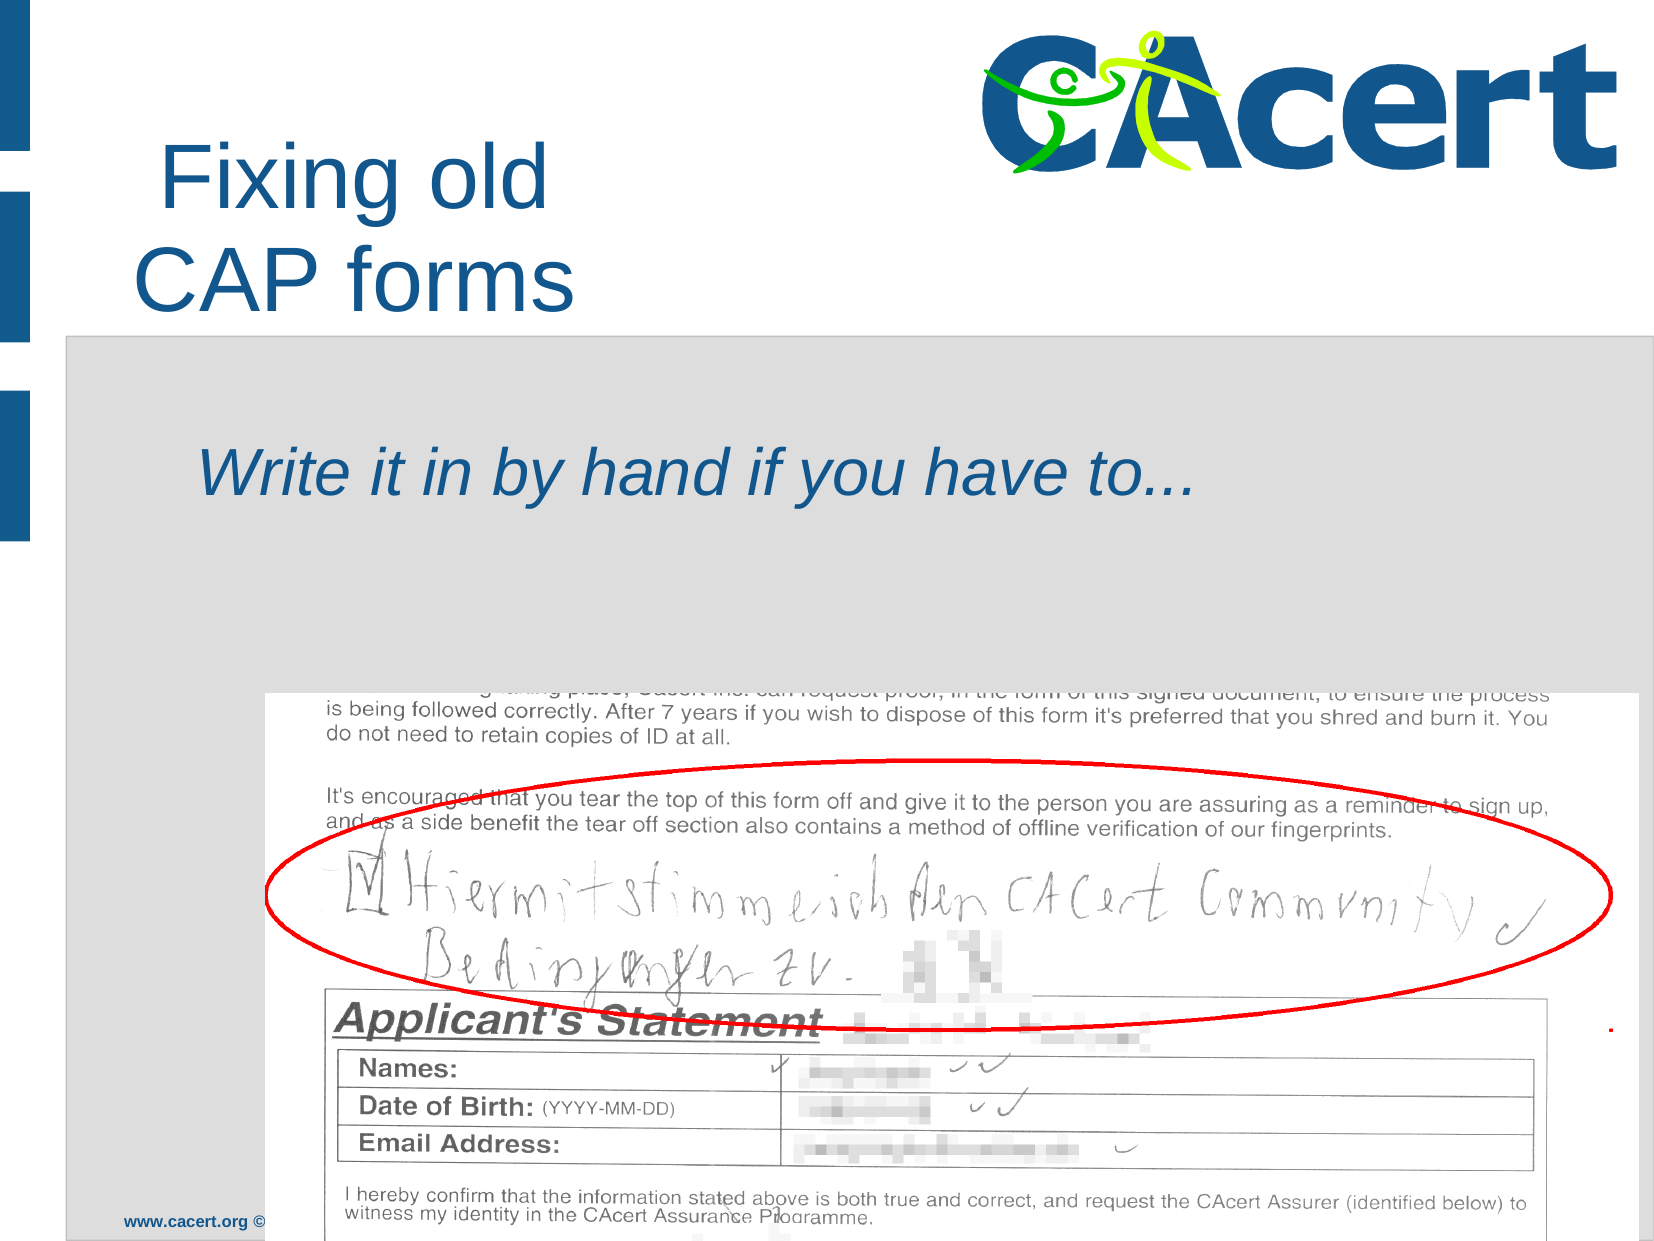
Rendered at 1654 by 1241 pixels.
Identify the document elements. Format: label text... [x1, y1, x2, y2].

text_box Fixing old CAP forms [118, 118, 590, 345]
text_box Write it in by hand if you have to... [97, 413, 1300, 532]
picture [265, 693, 1639, 1241]
